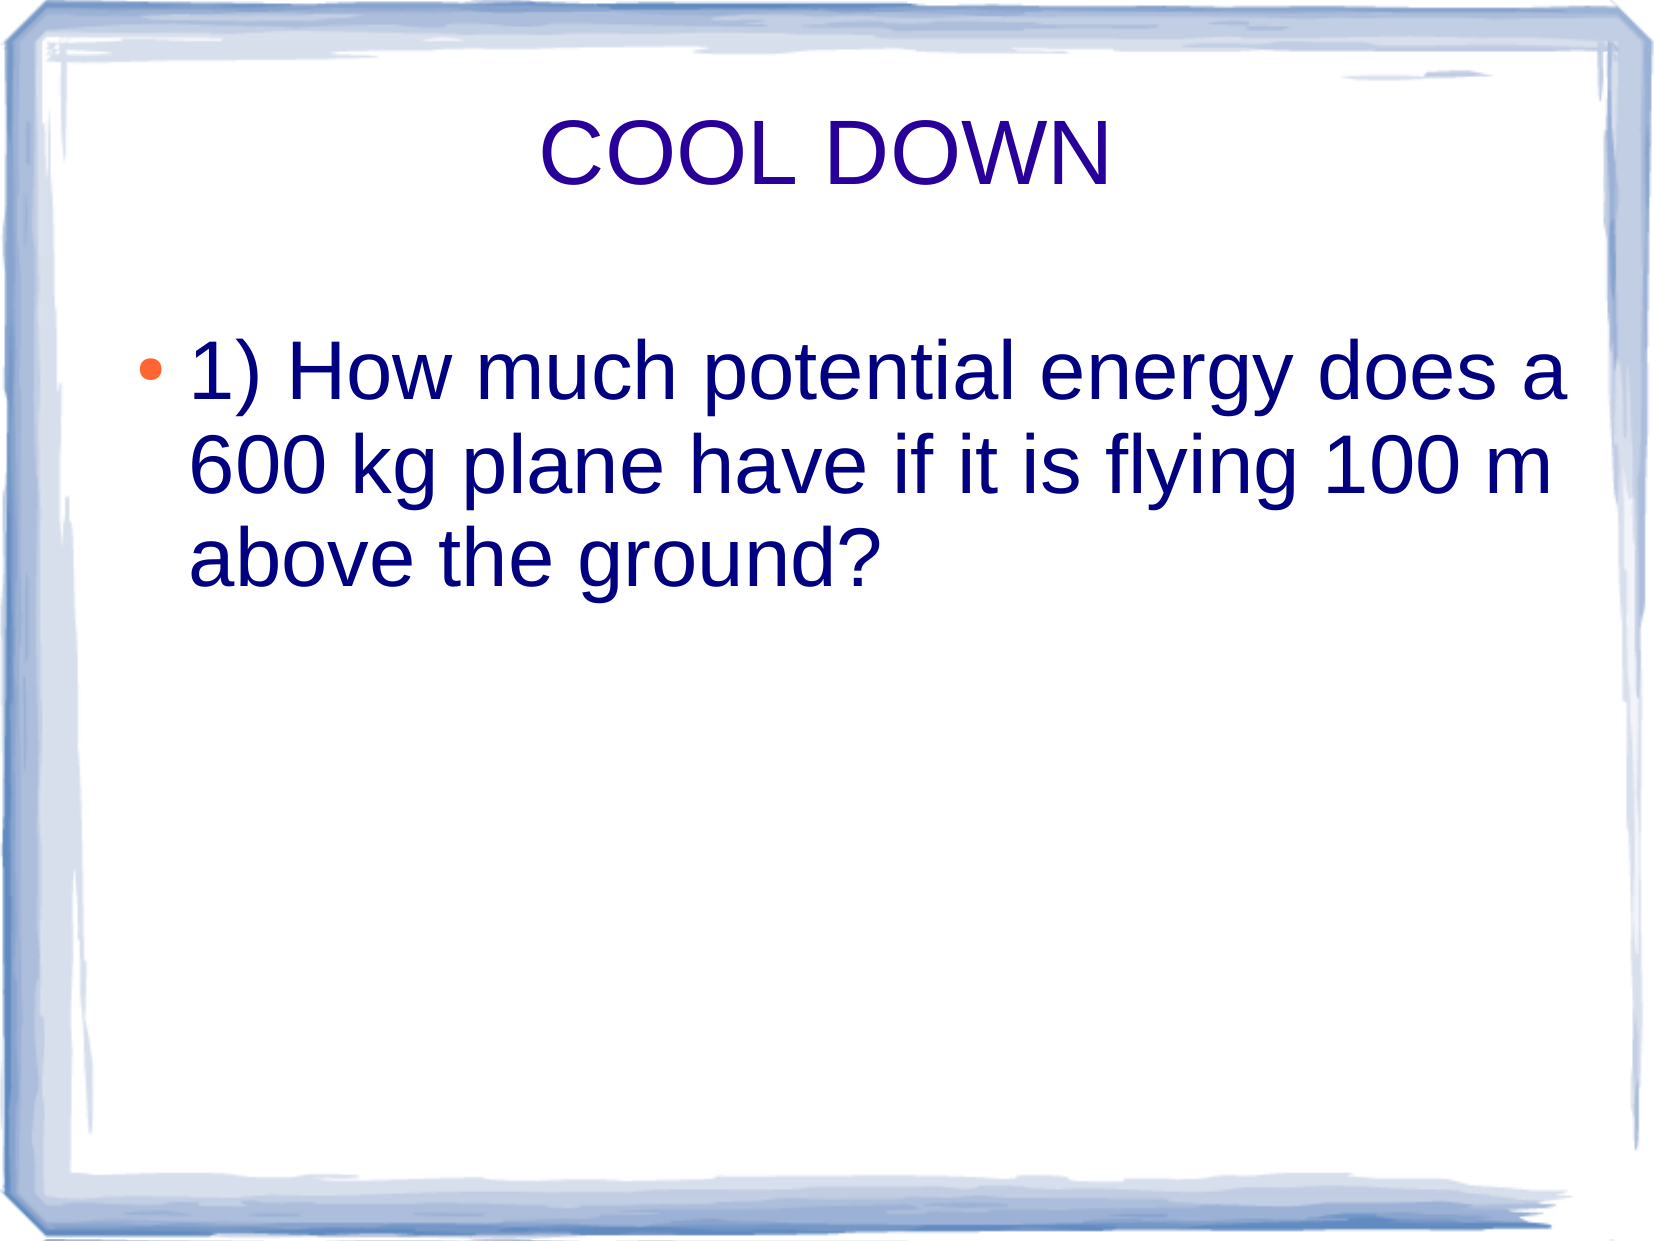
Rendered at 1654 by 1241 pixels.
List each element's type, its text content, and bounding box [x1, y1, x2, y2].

picture [0, 0, 1654, 1241]
title COOL DOWN [82, 49, 1571, 257]
list 1) How much potential energy does a 600 kg plane have if it is flying 100 m above the ground? [118, 324, 1571, 990]
